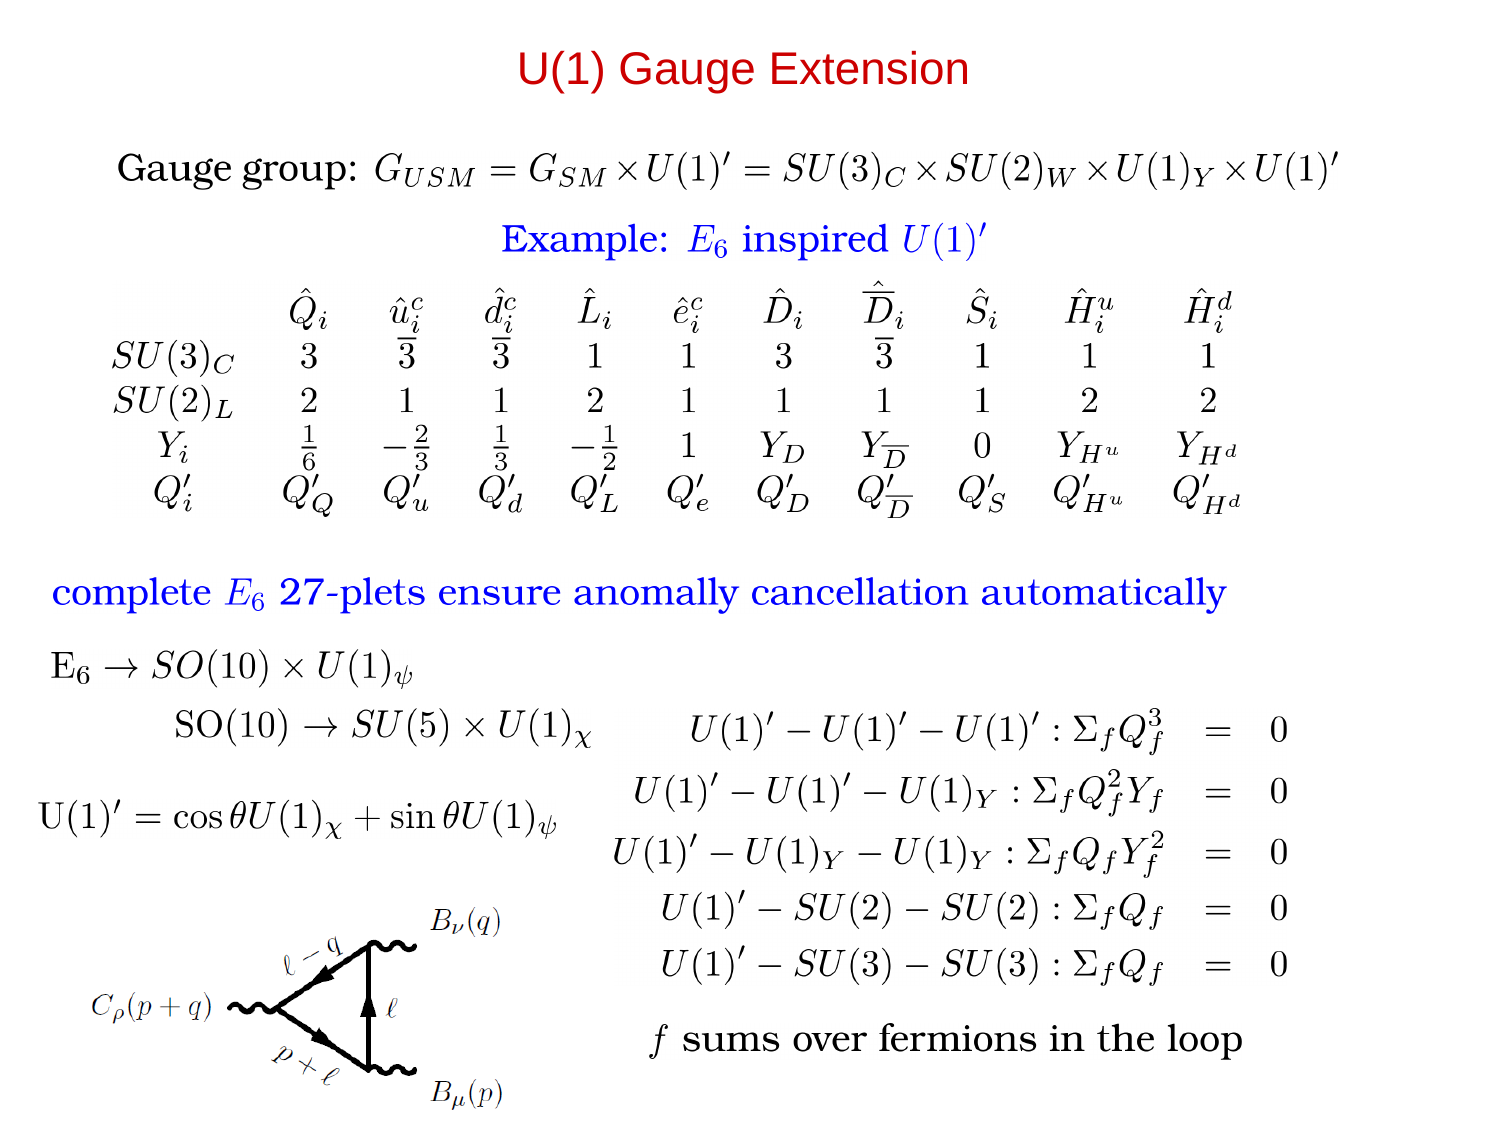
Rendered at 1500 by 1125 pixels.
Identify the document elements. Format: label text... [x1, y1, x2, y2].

picture [649, 1023, 1242, 1060]
picture [53, 577, 1227, 614]
picture [112, 280, 1240, 518]
text_box U(1) Gauge Extension [23, 35, 1477, 116]
picture [76, 897, 514, 1117]
picture [176, 708, 591, 748]
picture [118, 151, 1338, 190]
picture [51, 649, 412, 689]
picture [502, 222, 986, 261]
picture [38, 799, 556, 839]
picture [614, 708, 1287, 986]
